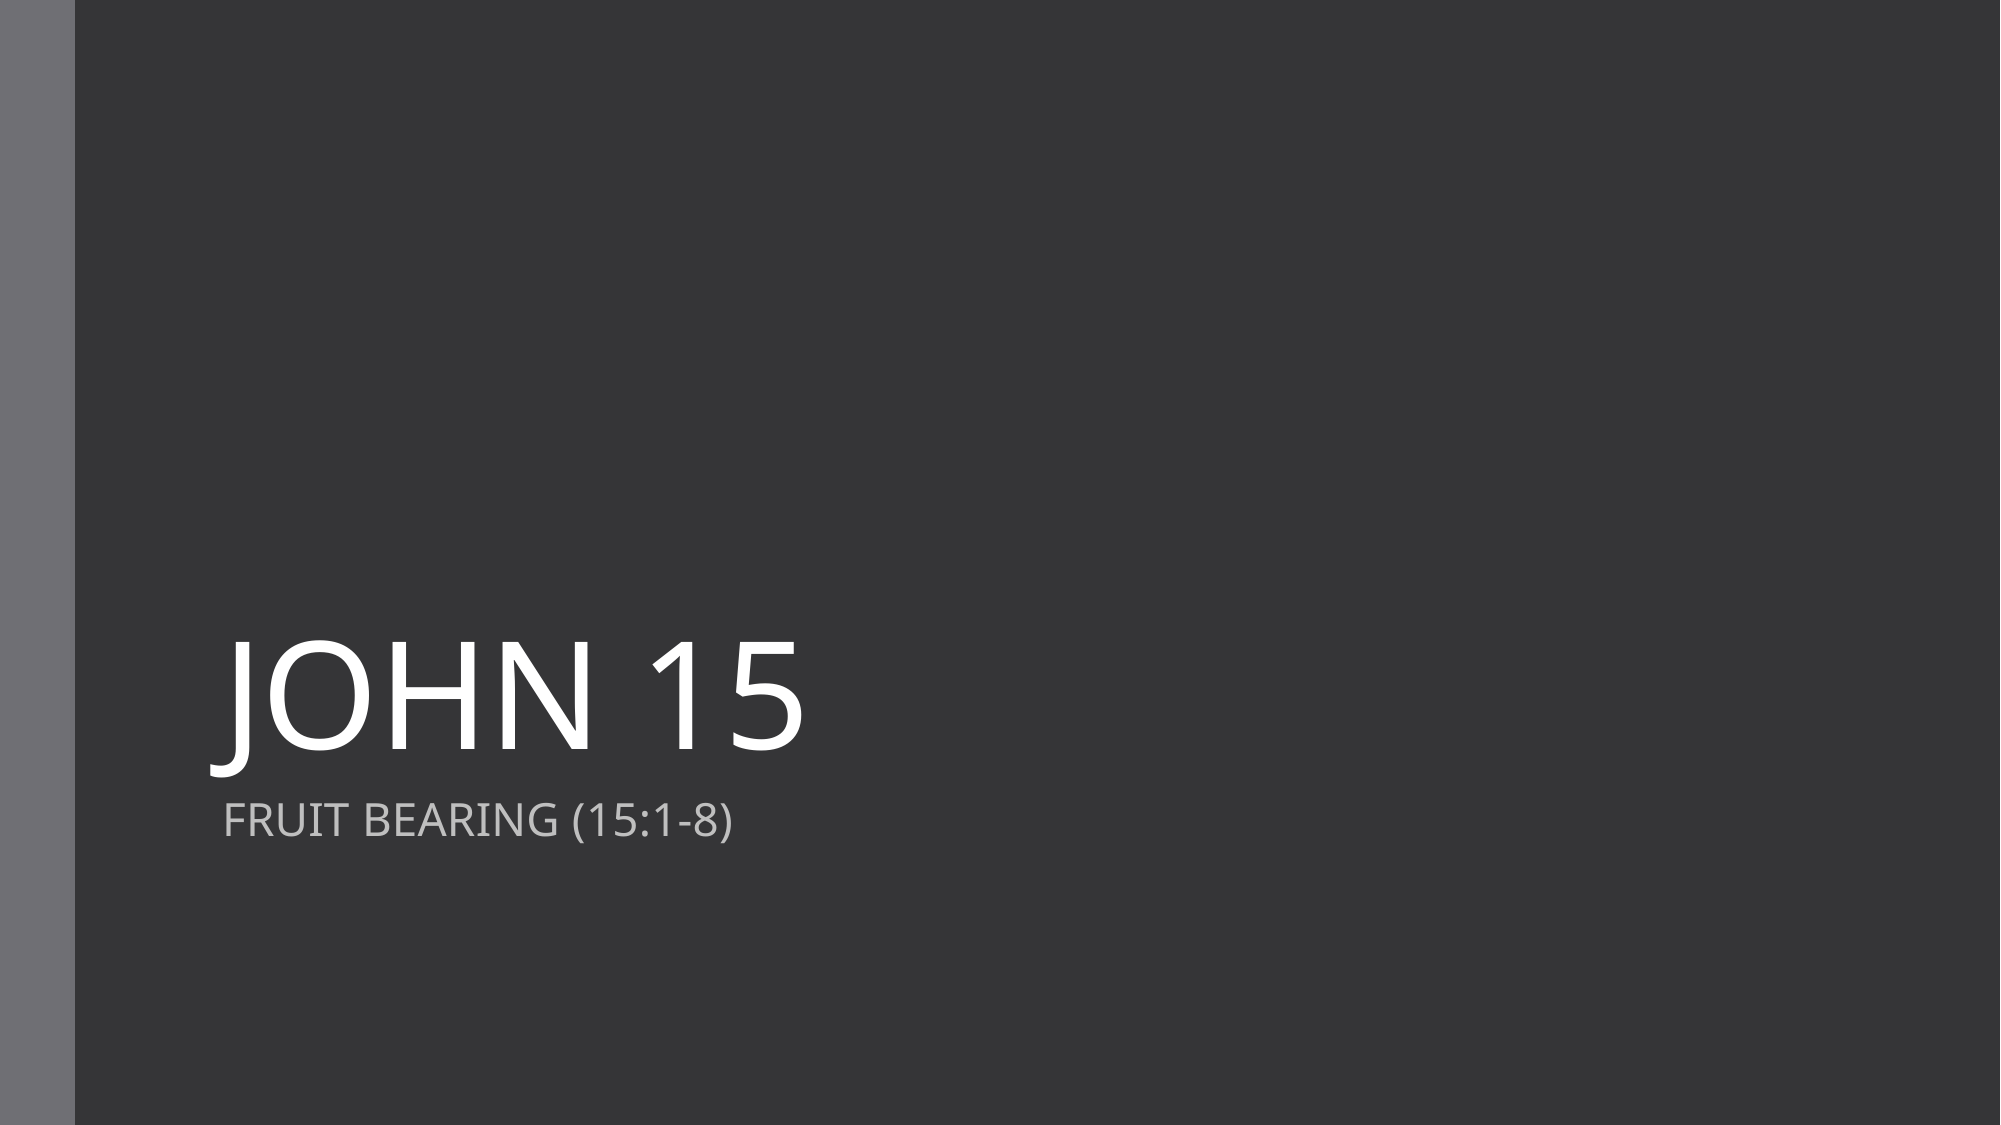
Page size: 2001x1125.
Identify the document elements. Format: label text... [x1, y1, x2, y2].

subtitle FRUIT BEARING (15:1-8) [206, 787, 1752, 1066]
title JOHN 15 [206, 124, 1752, 787]
